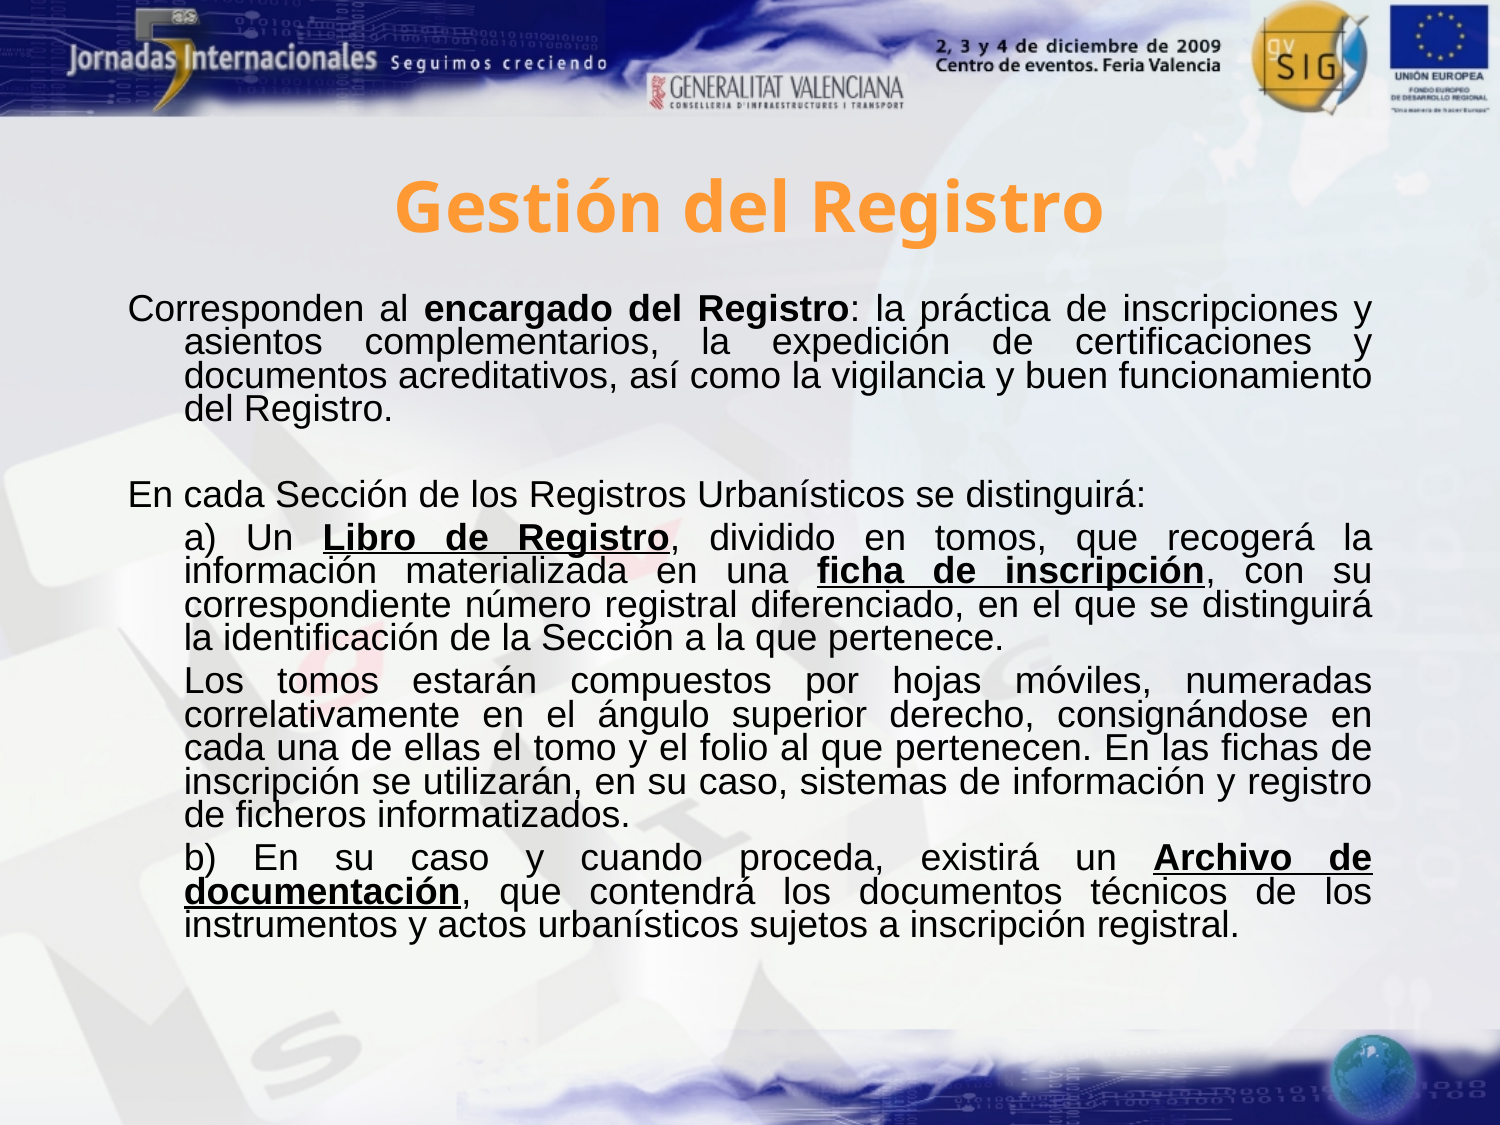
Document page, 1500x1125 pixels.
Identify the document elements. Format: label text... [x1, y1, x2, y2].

list Corresponden al encargado del Registro: la práctica de inscripciones y asientos complementarios, la expedición de certificaciones y documentos acreditativos, así como la vigilancia y buen funcionamiento del Registro. En cada Sección de los Registros Urbanísticos se distinguirá: a) Un Libro de Registro, dividido en tomos, que recogerá la información materializada en una ficha de inscripción, con su correspondiente número registral diferenciado, en el que se distinguirá la identificación de la Sección a la que pertenece. Los tomos estarán compuestos por hojas móviles, numeradas correlativamente en el ángulo superior derecho, consignándose en cada una de ellas el tomo y el folio al que pertenecen. En las fichas de inscripción se utilizarán, en su caso, sistemas de información y registro de ficheros informatizados. b) En su caso y cuando proceda, existirá un Archivo de documentación, que contendrá los documentos técnicos de los instrumentos y actos urbanísticos sujetos a inscripción registral. [112, 286, 1388, 1032]
text_box Gestión del Registro [0, 139, 1500, 270]
picture [0, 0, 1500, 139]
picture [0, 270, 1500, 1125]
